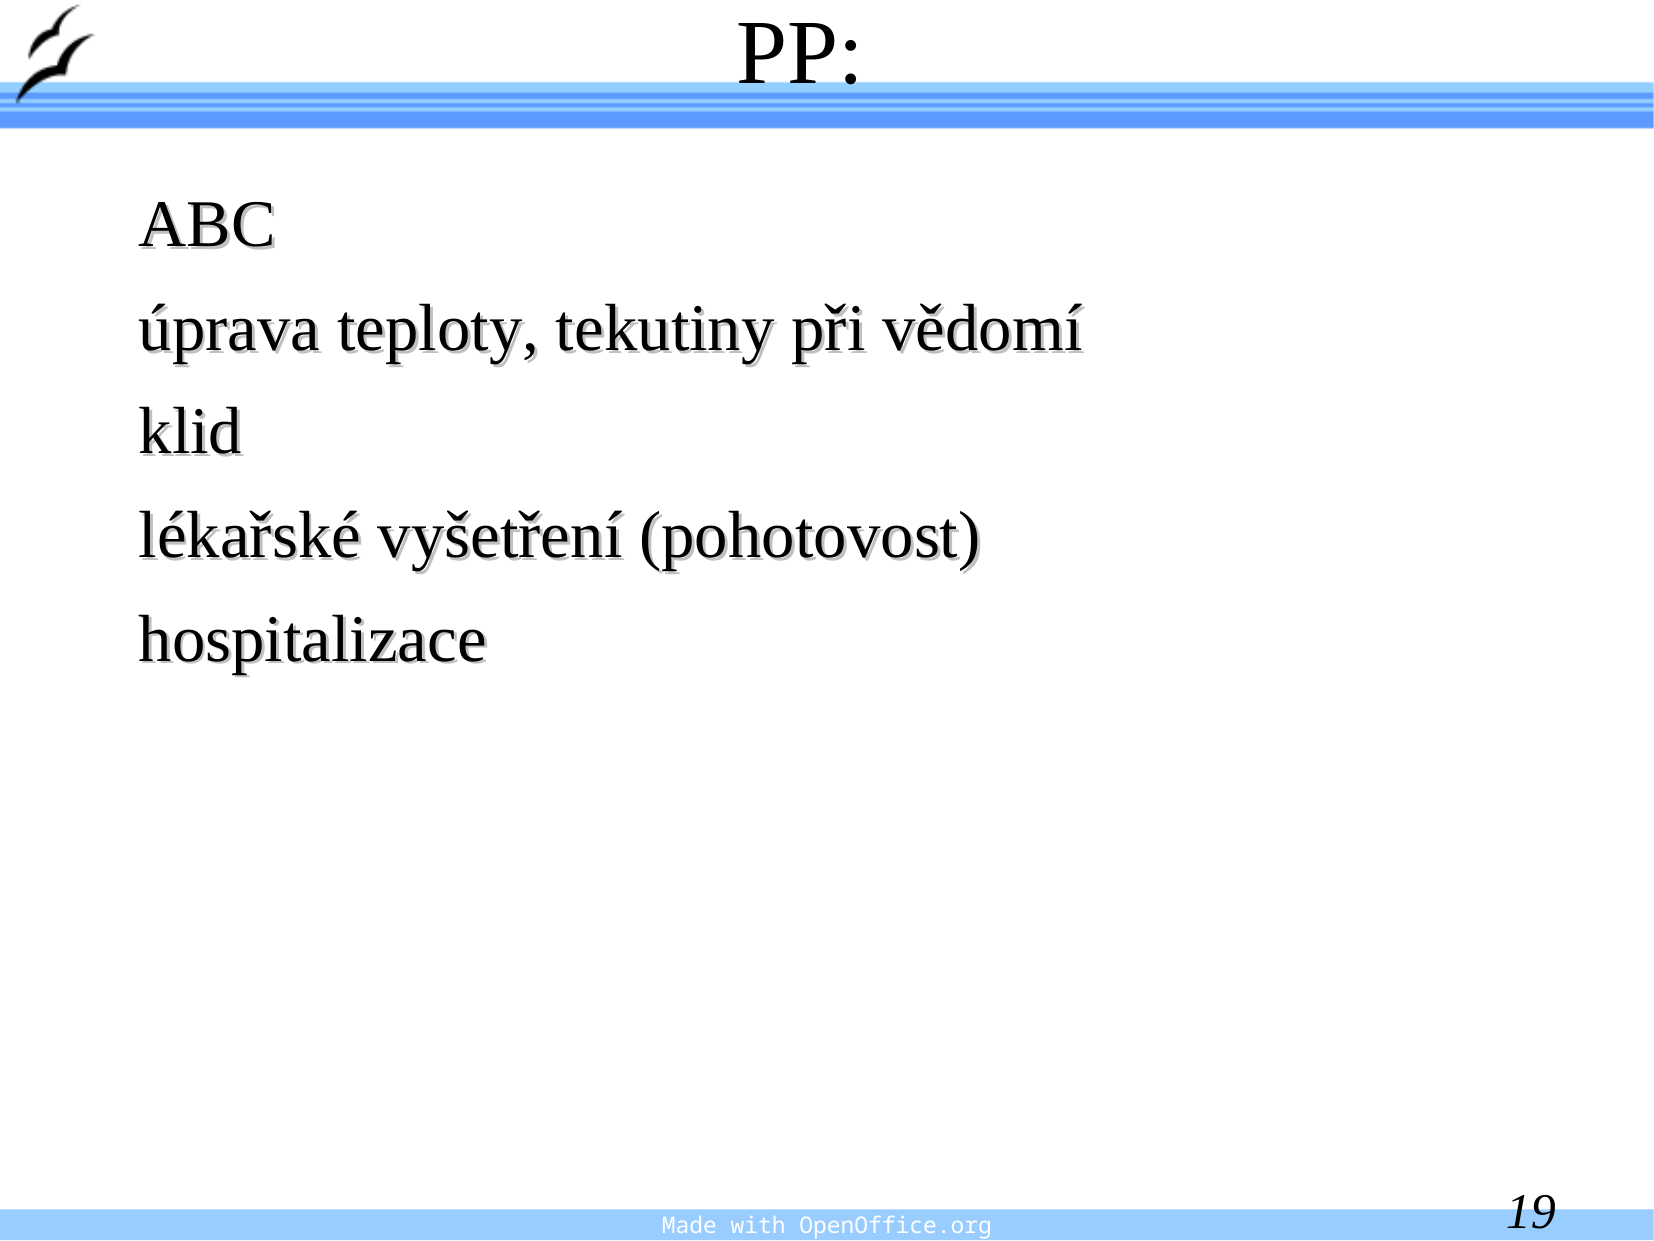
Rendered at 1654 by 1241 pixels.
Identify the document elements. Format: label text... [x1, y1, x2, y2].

title PP: [94, 0, 1507, 107]
list ABC úprava teploty, tekutiny při vědomí klid lékařské vyšetření (pohotovost) hospitalizace [120, 187, 1533, 1195]
picture [0, 0, 1654, 133]
